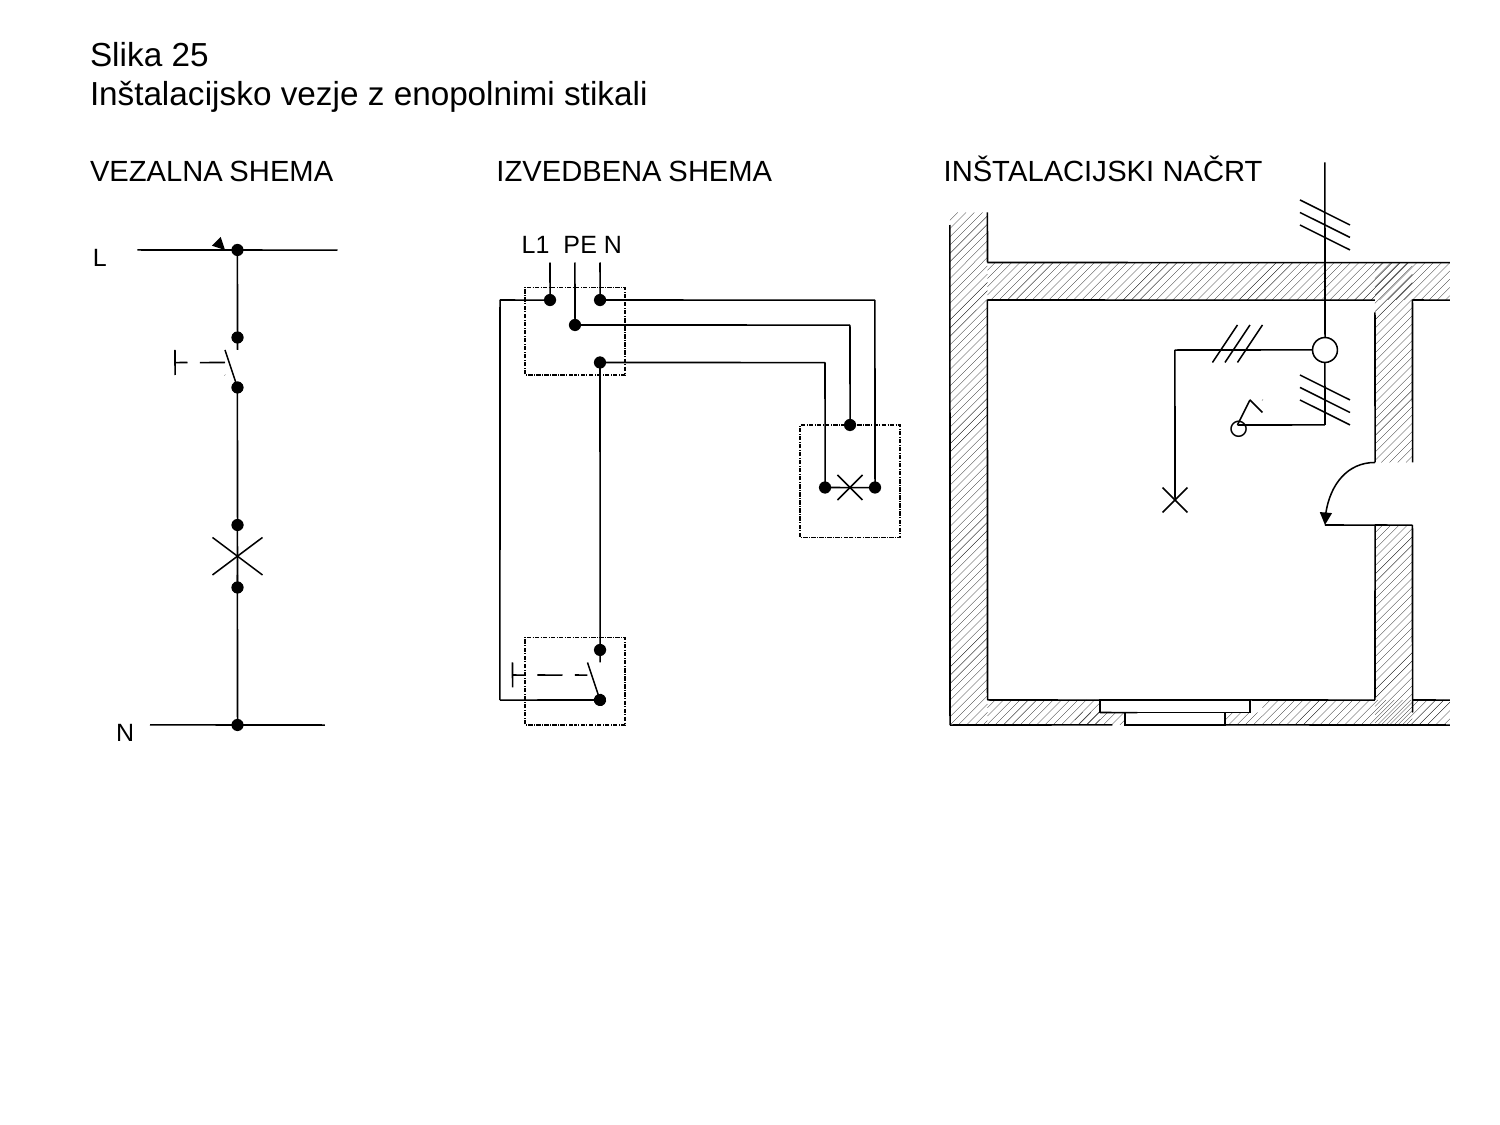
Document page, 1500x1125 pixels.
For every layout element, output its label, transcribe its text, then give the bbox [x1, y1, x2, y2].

text_box N [99, 712, 150, 750]
text_box ○ [1232, 422, 1245, 435]
text_box [950, 212, 1324, 725]
text_box [1326, 264, 1450, 463]
text_box [1226, 526, 1450, 724]
text_box ○ [1212, 412, 1250, 438]
text_box L [75, 237, 125, 275]
title Slika 25 Inštalacijsko vezje z enopolnimi stikali VEZALNA SHEMA IZVEDBENA SHEMA INŠTALACIJSKI NAČRT [75, 45, 1425, 175]
text_box L1 PE N [499, 224, 650, 263]
